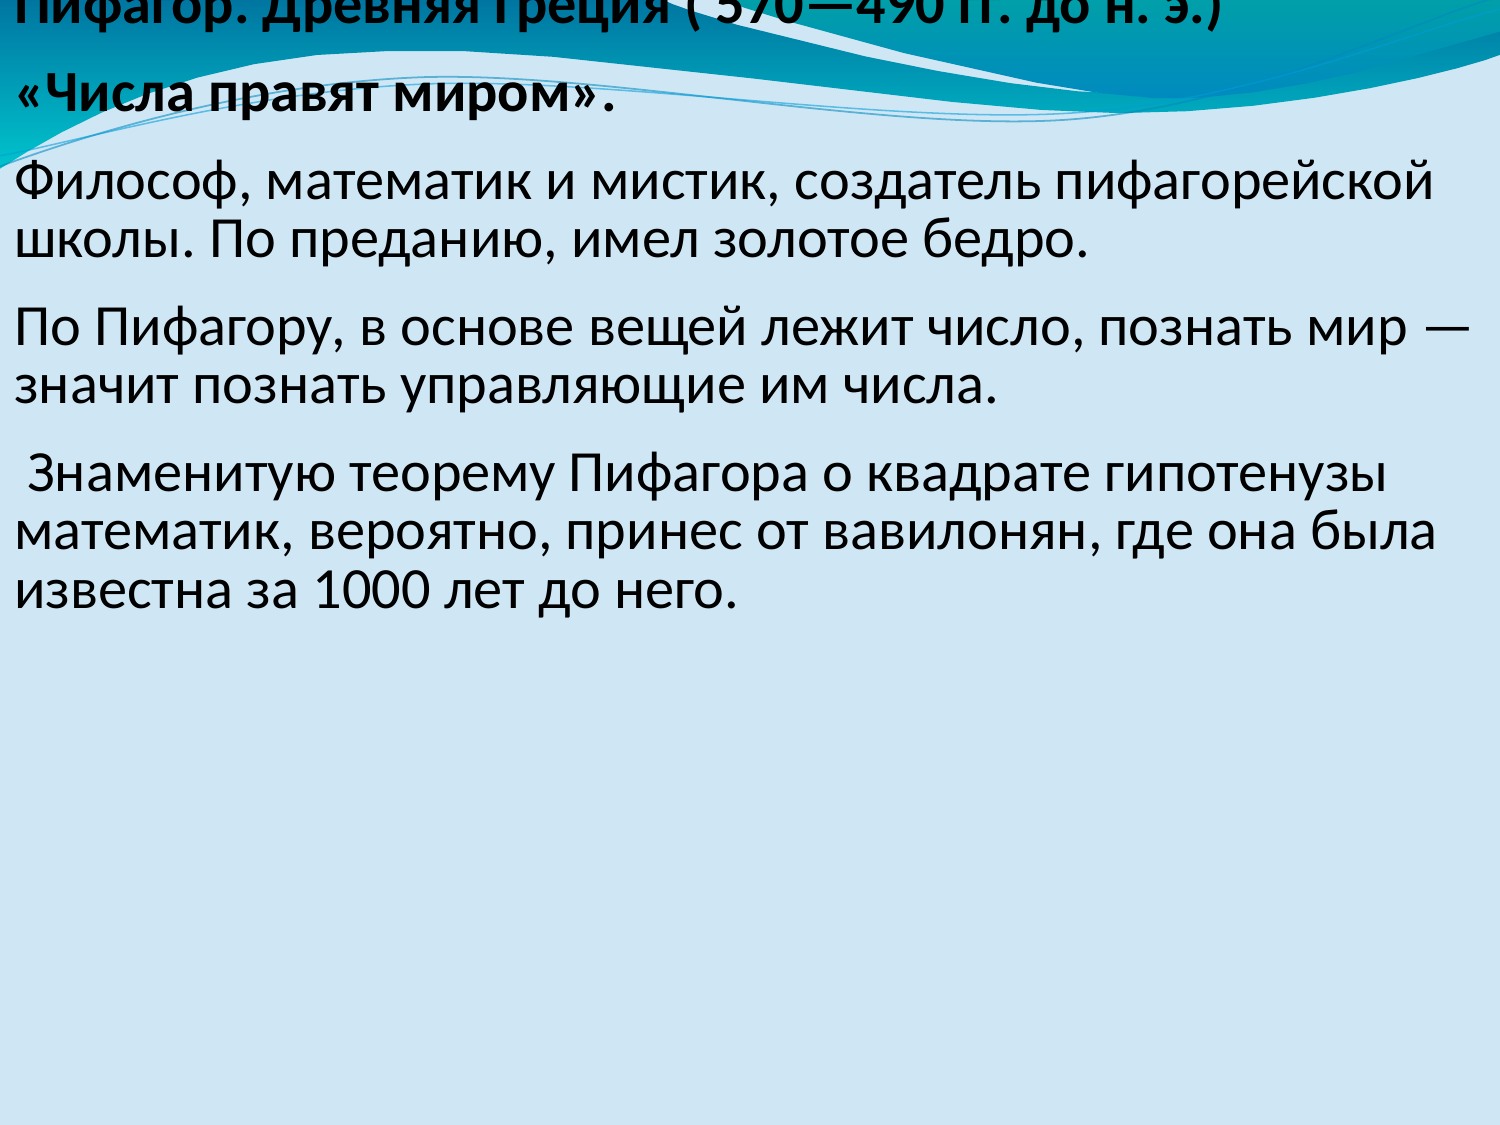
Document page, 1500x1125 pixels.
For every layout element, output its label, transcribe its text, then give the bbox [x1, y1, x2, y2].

text_box Пифагор. Древняя Греция ( 570—490 гг. до н. э.) «Числа правят миром». Философ, математик и мистик, создатель пифагорейской школы. По преданию, имел золотое бедро. По Пифагору, в основе вещей лежит число, познать мир — значит познать управляющие им числа. Знаменитую теорему Пифагора о квадрате гипотенузы математик, вероятно, принес от вавилонян, где она была известна за 1000 лет до него. [0, 0, 1500, 1125]
